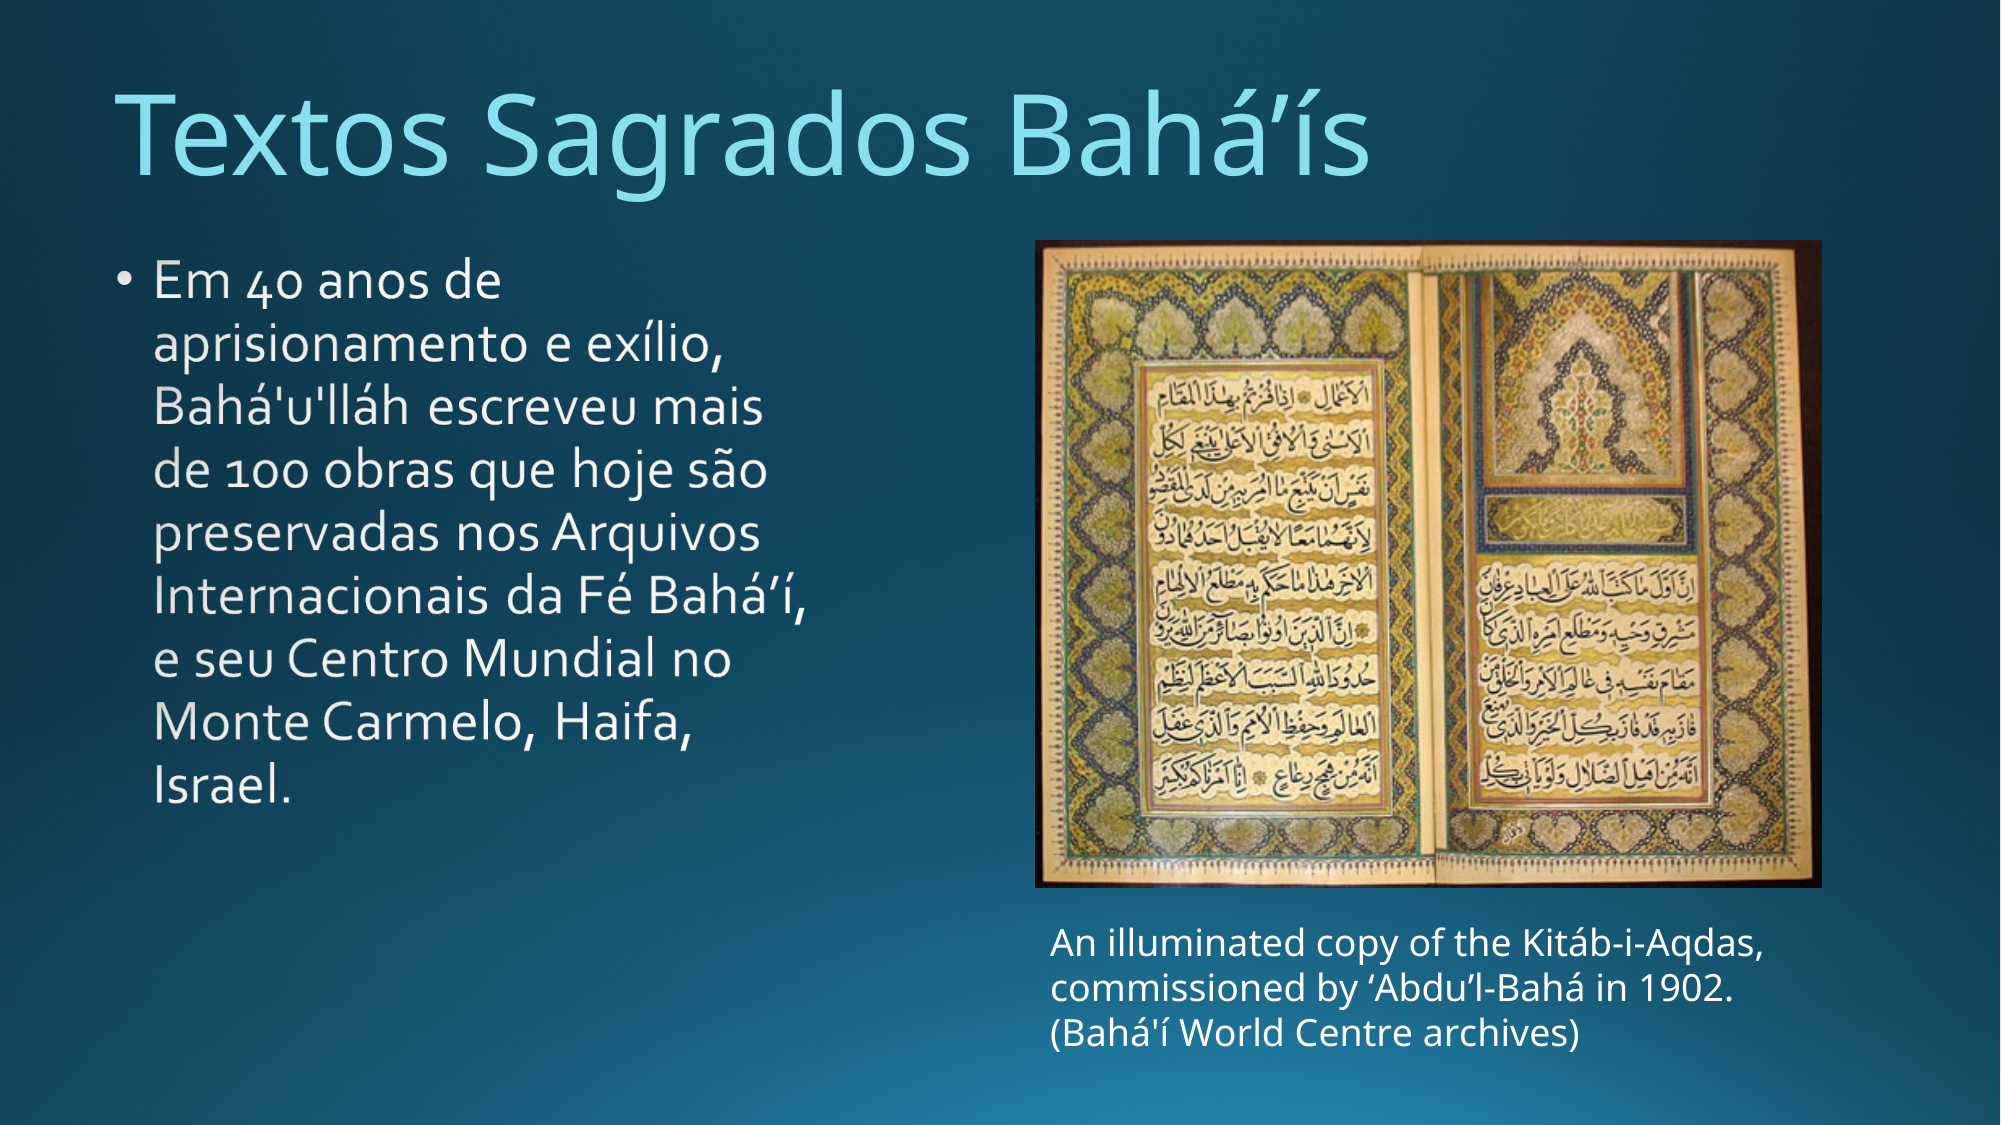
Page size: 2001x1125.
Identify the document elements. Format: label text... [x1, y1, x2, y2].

picture [0, 0, 2001, 1125]
text_box An illuminated copy of the Kitáb-i-Aqdas, commissioned by ‘Abdu’l-Bahá in 1902. (Bahá'í World Centre archives) [1035, 910, 1856, 1062]
text_box [99, 242, 852, 988]
title Textos Sagrados Bahá’ís [99, 45, 1900, 234]
